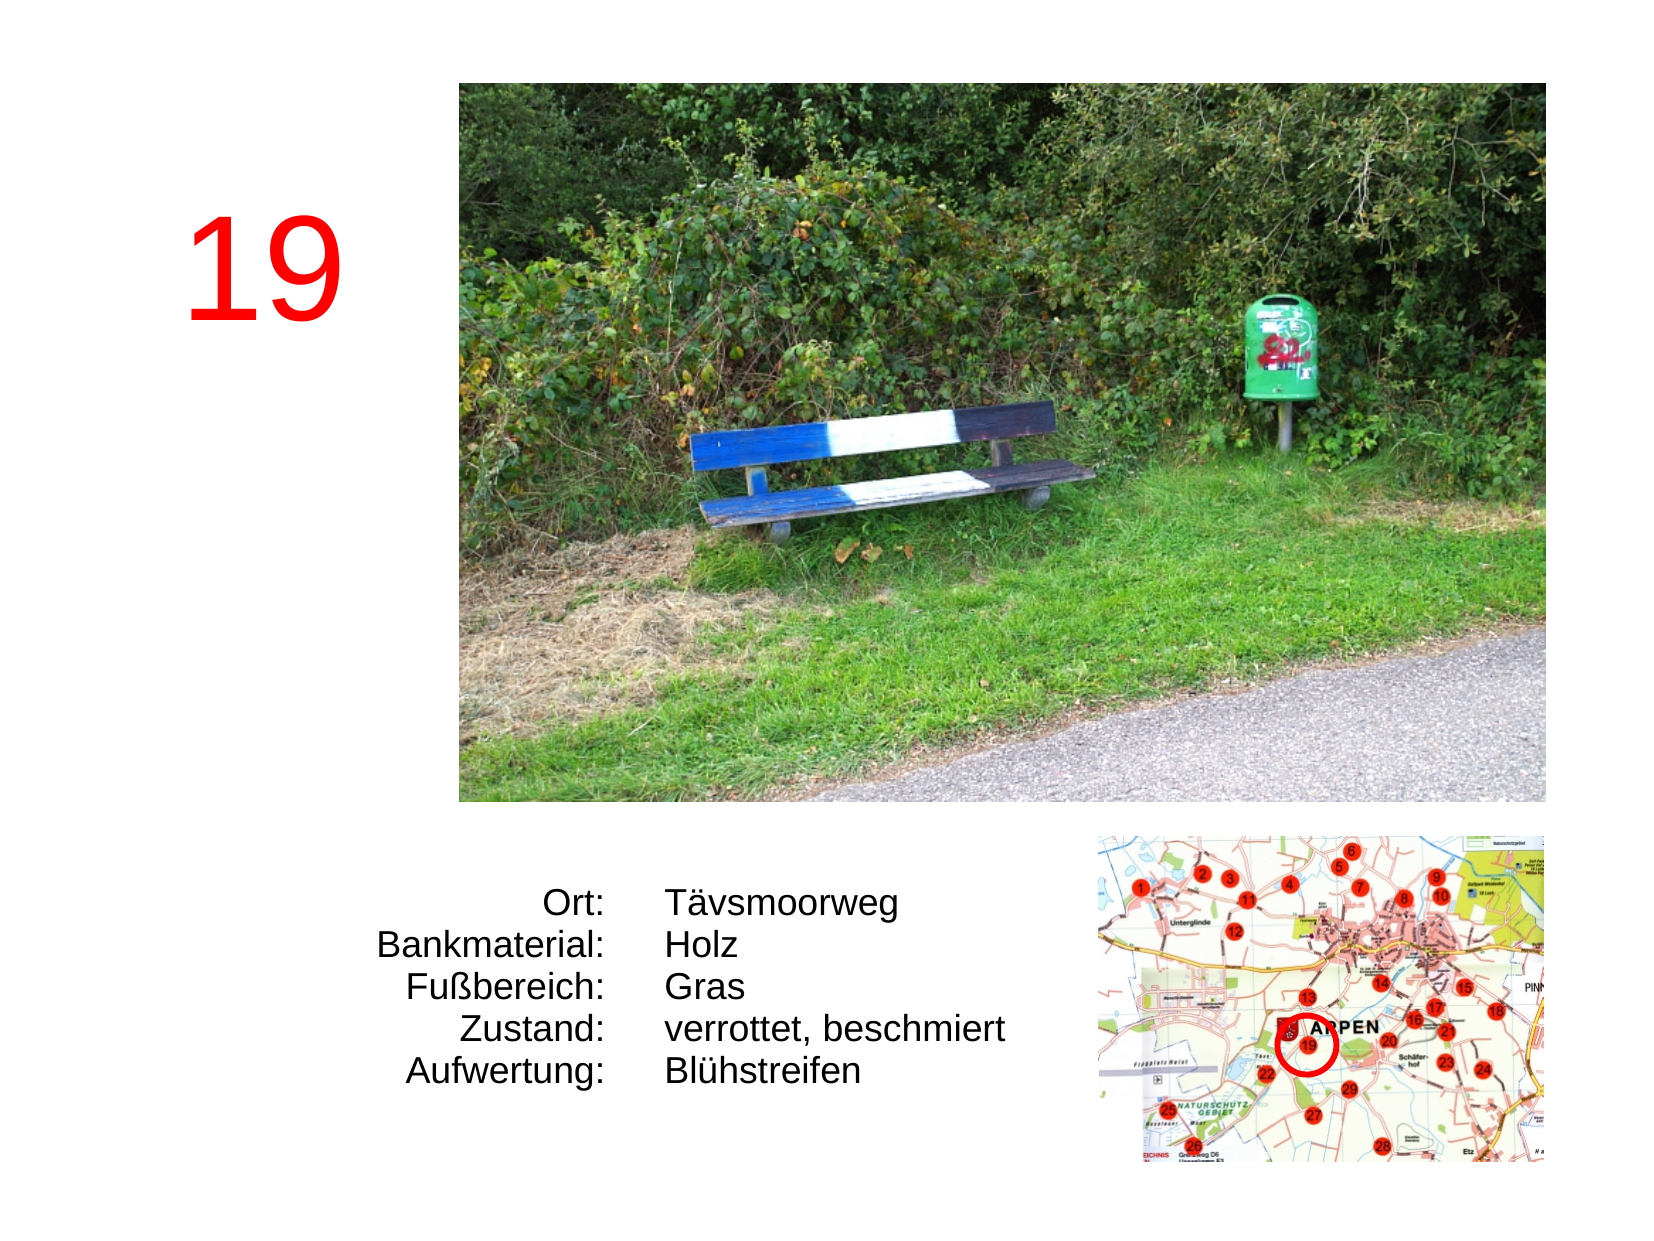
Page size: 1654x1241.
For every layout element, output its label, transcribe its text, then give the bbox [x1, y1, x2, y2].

text_box Ort: Tävsmoorweg Bankmaterial: Holz Fußbereich: Gras Zustand: verrottet, beschmiert Aufwertung: Blühstreifen [354, 873, 1098, 1142]
picture [459, 83, 1546, 802]
text_box 19 [165, 177, 428, 360]
picture [1098, 836, 1544, 1162]
